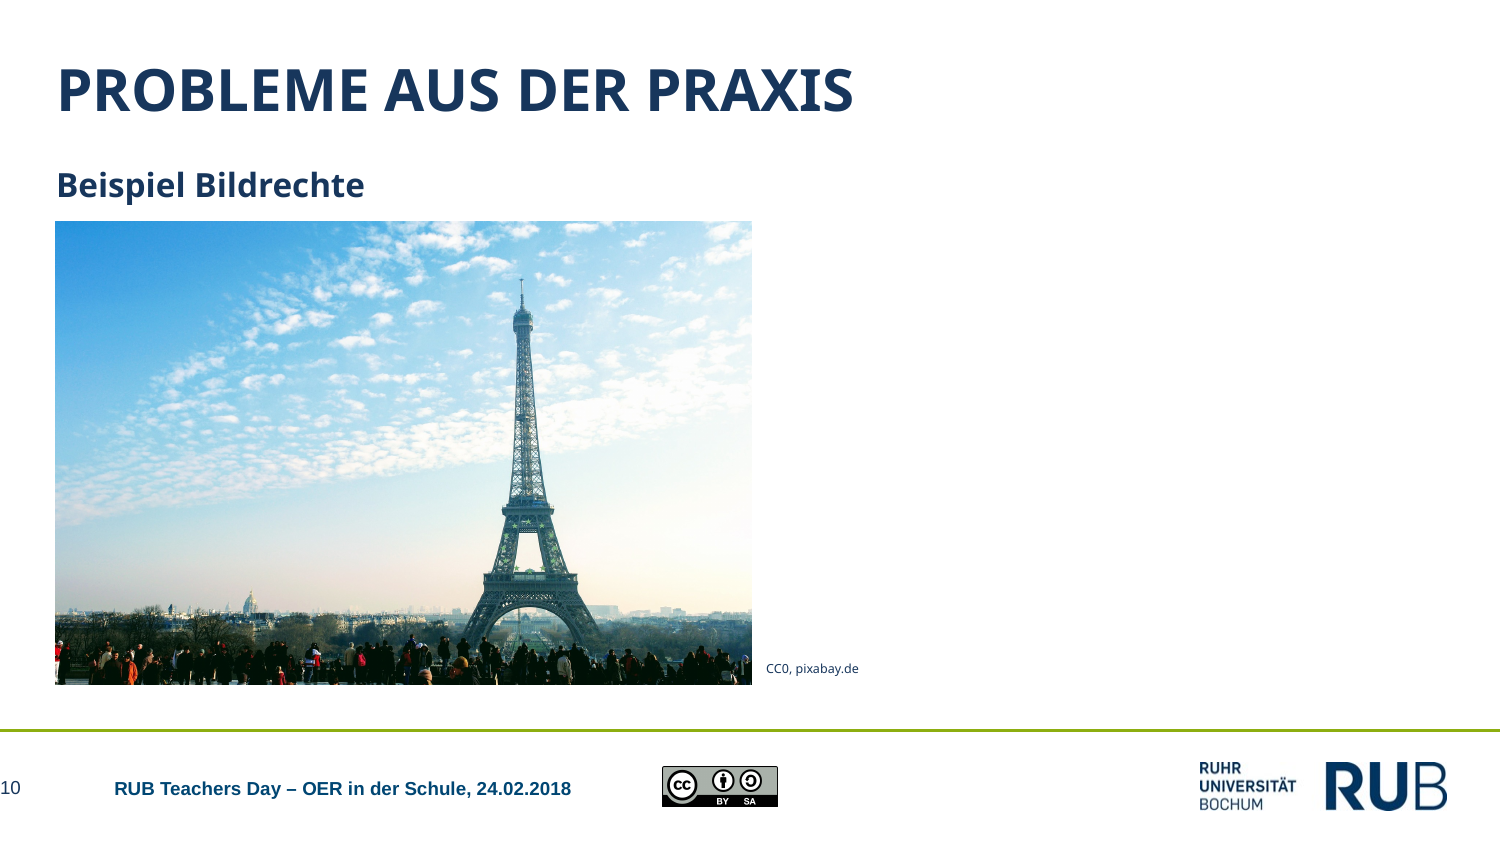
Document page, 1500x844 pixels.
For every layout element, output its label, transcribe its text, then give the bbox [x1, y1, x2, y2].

text_box CC0, pixabay.de [752, 653, 876, 684]
text_box Probleme aus der Praxis [55, 53, 1002, 124]
picture [662, 766, 778, 808]
text_box Beispiel Bildrechte [55, 164, 1061, 205]
text_box RUB Teachers Day – OER in der Schule, 24.02.2018 [114, 776, 948, 822]
text_box 10 [0, 764, 85, 810]
picture [55, 221, 752, 686]
